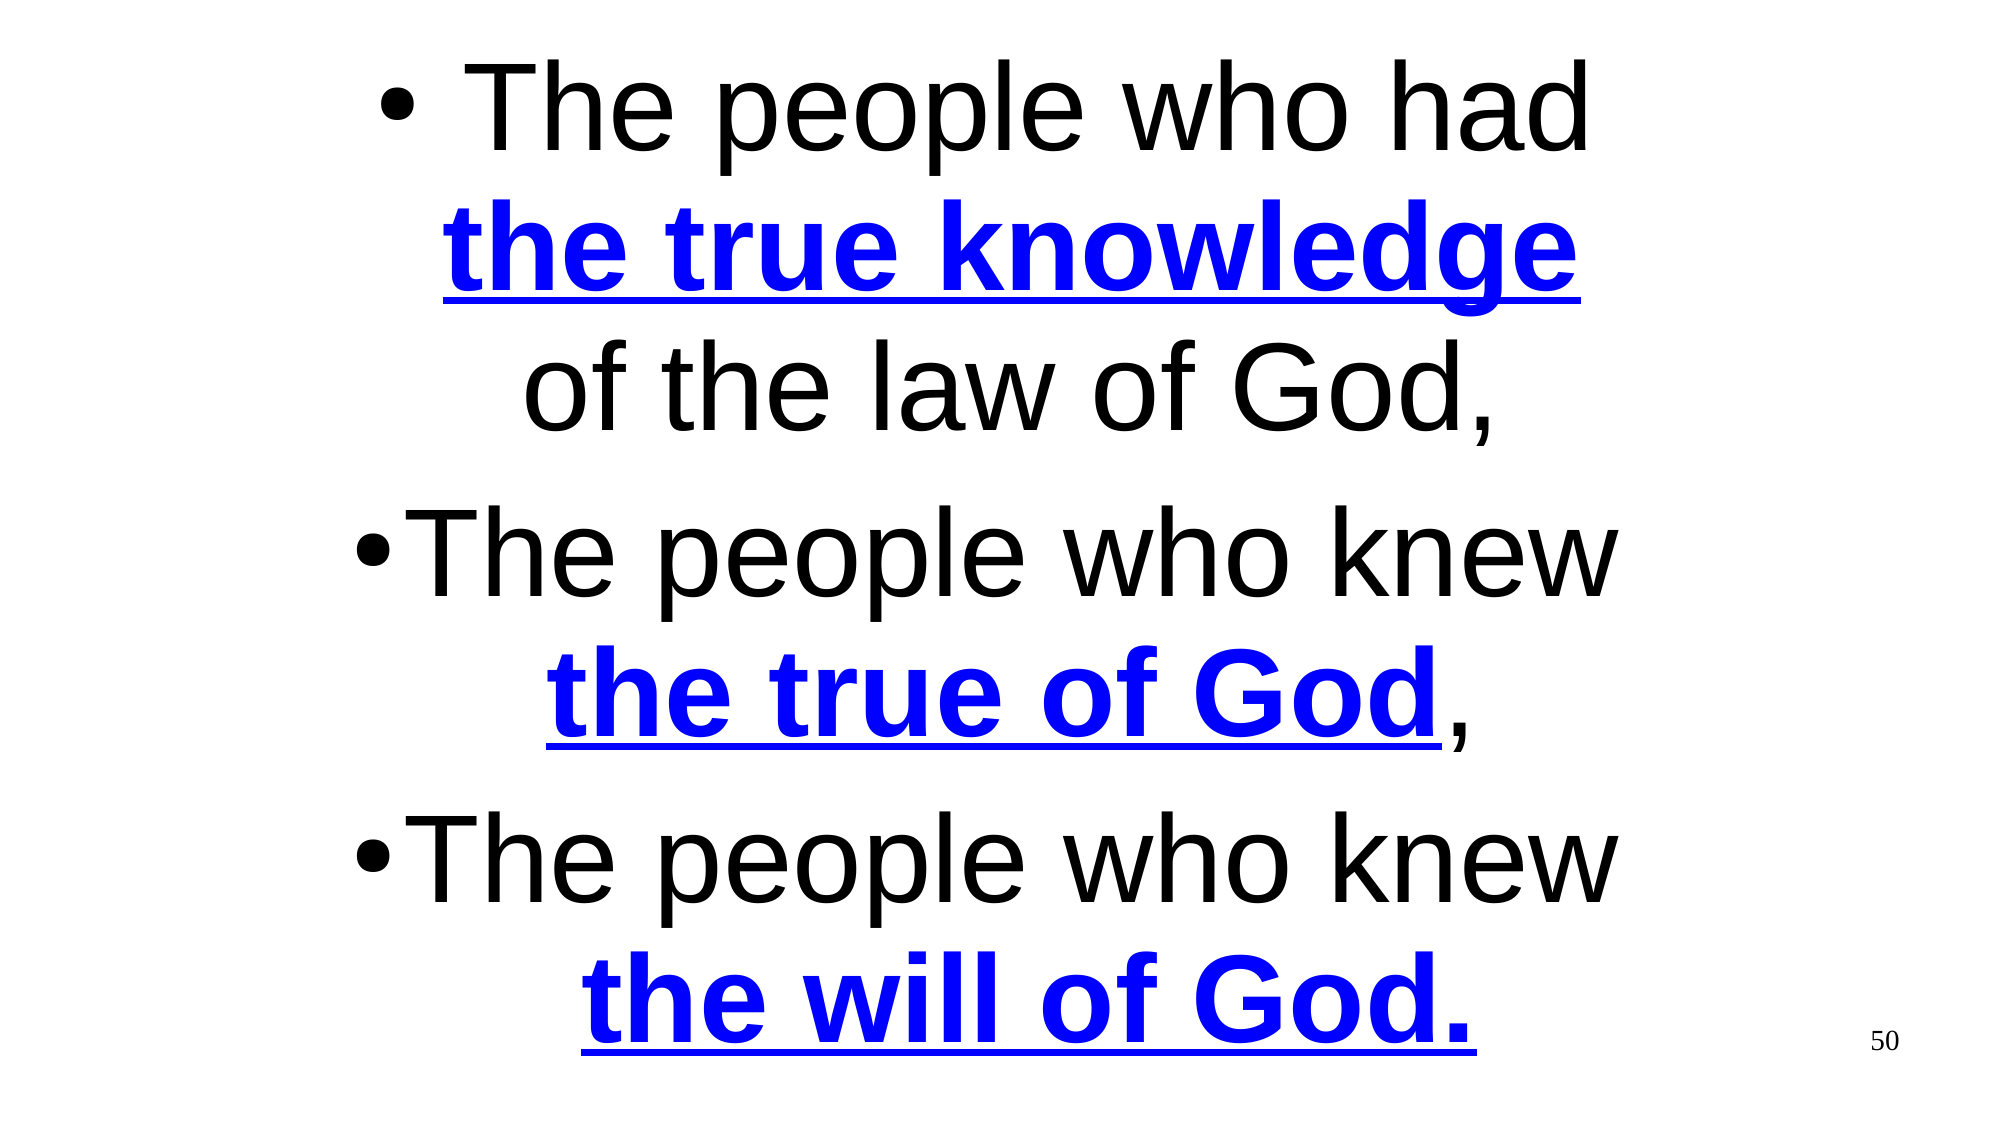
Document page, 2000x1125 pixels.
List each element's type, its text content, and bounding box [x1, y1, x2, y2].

list The people who had the true knowledge of the law of God, The people who knew the true of God, The people who knew the will of God. [37, 37, 1951, 1088]
